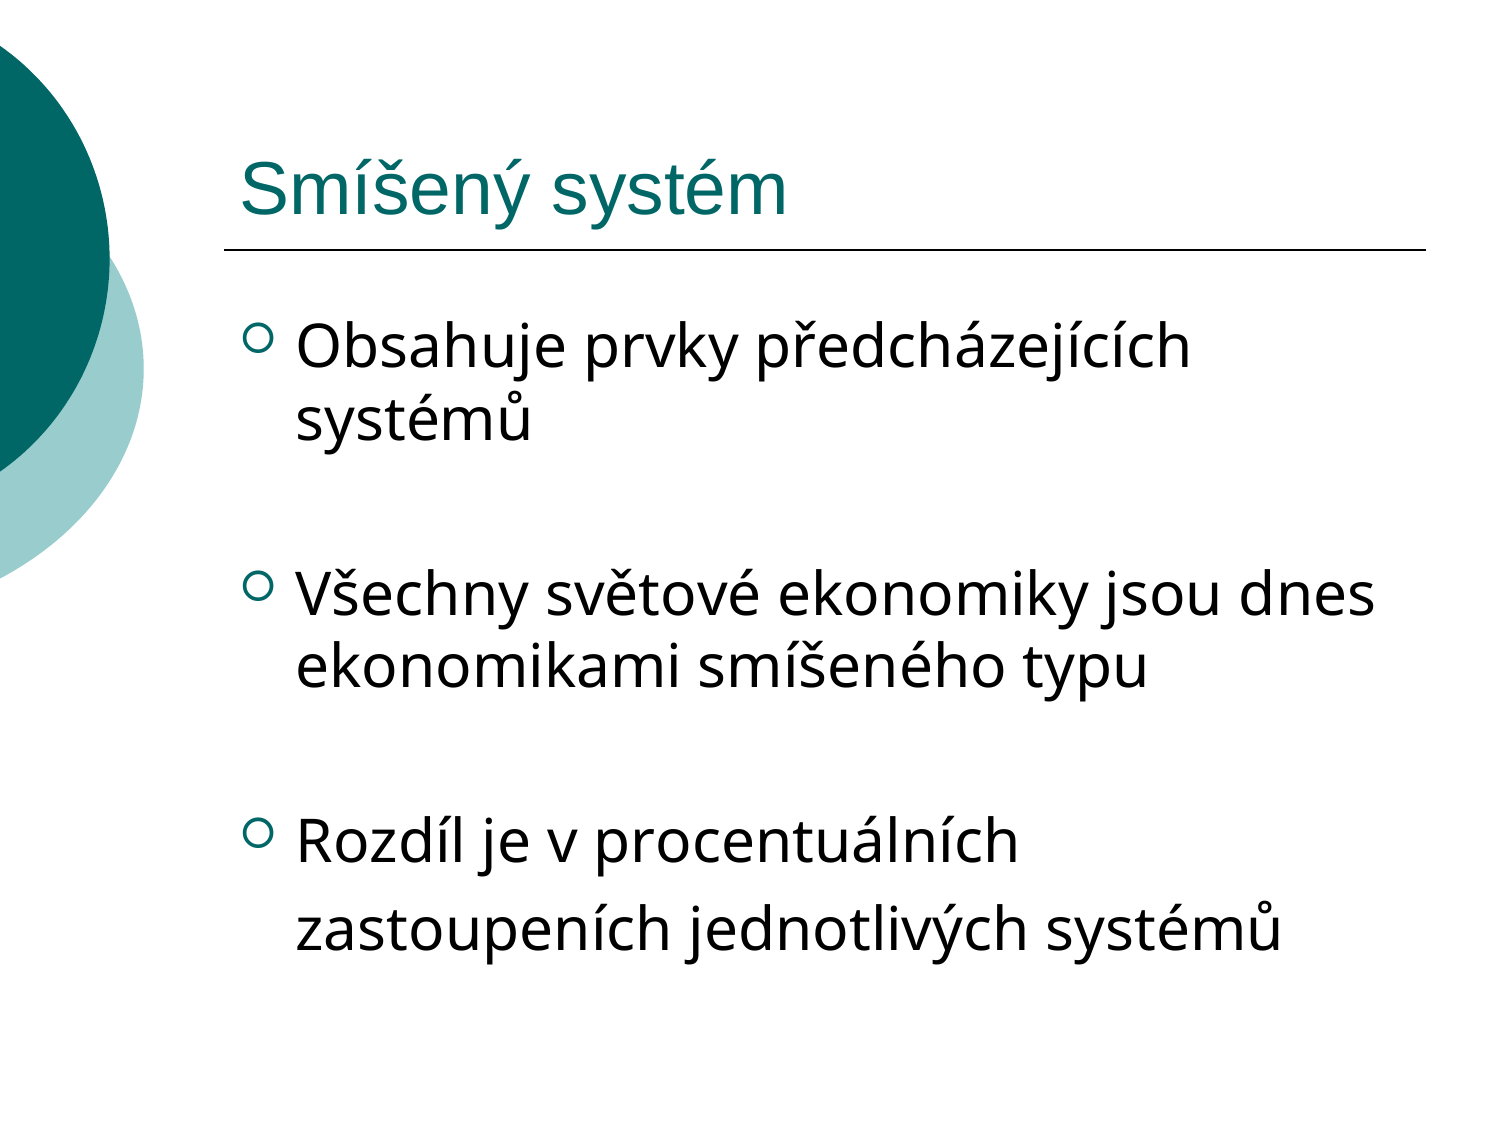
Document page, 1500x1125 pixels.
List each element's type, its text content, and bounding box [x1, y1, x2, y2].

title Smíšený systém [224, 49, 1425, 237]
list Obsahuje prvky předcházejících systémů Všechny světové ekonomiky jsou dnes ekonomikami smíšeného typu Rozdíl je v procentuálních zastoupeních jednotlivých systémů [224, 299, 1425, 975]
